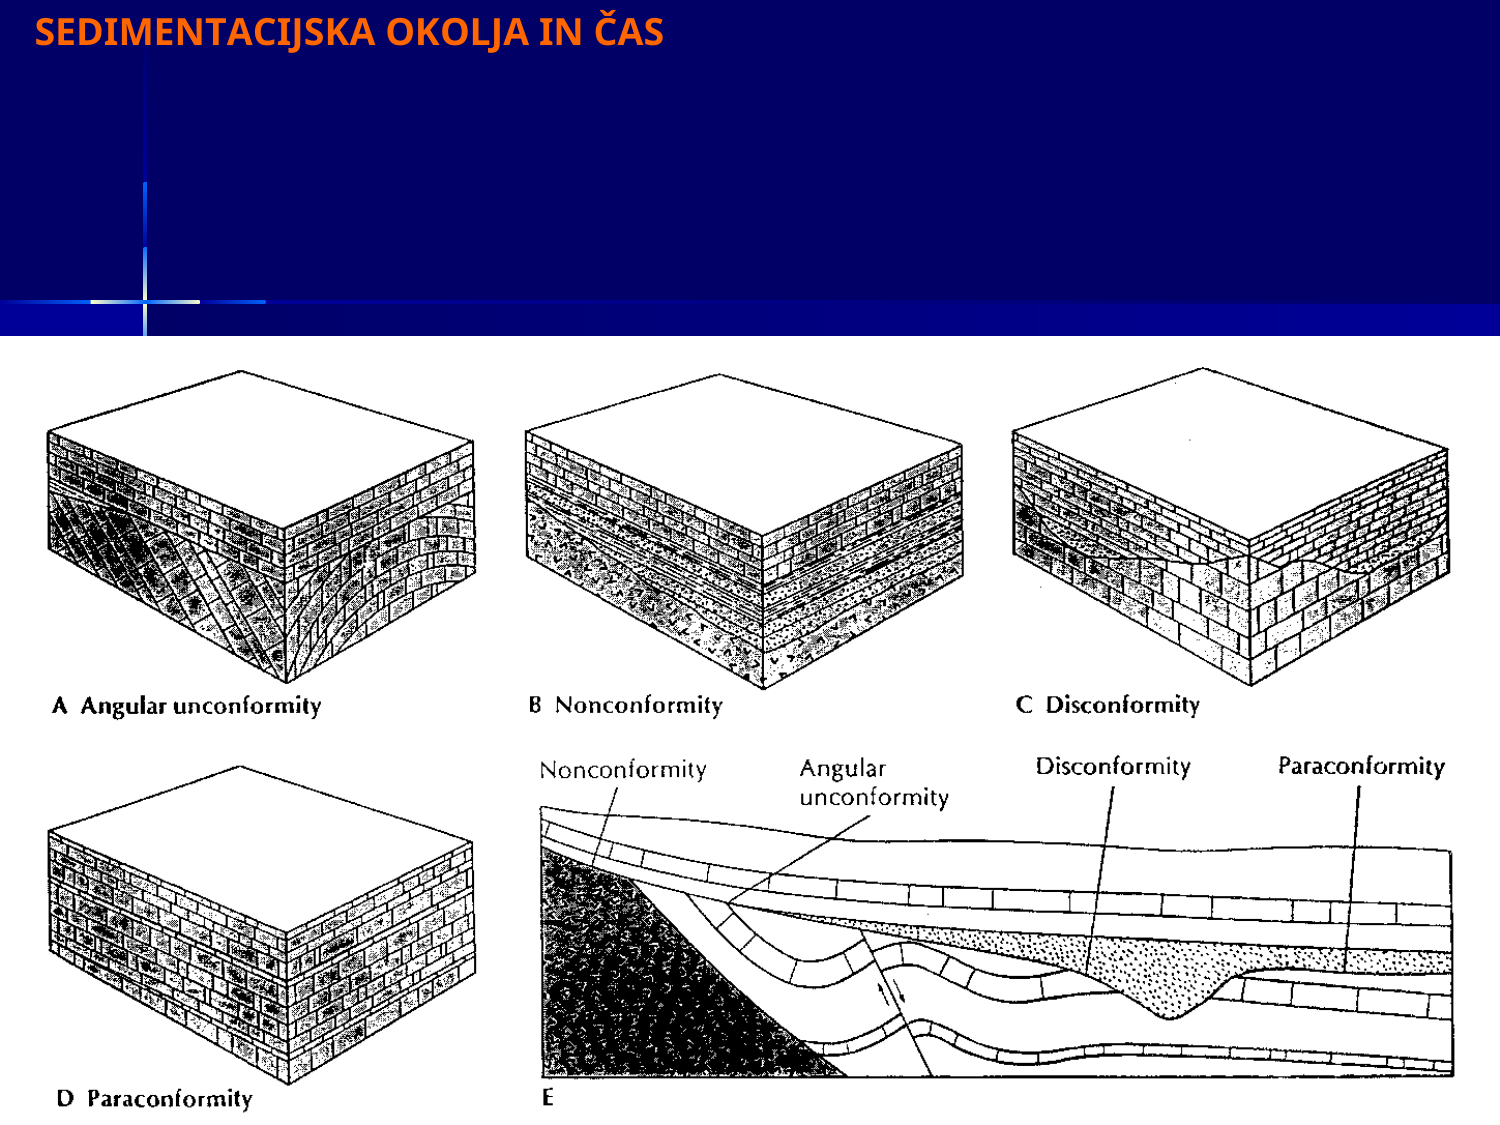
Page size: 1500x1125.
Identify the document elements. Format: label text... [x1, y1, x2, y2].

text_box SEDIMENTACIJSKA OKOLJA IN ČAS [19, 0, 681, 61]
picture [0, 336, 1500, 1125]
